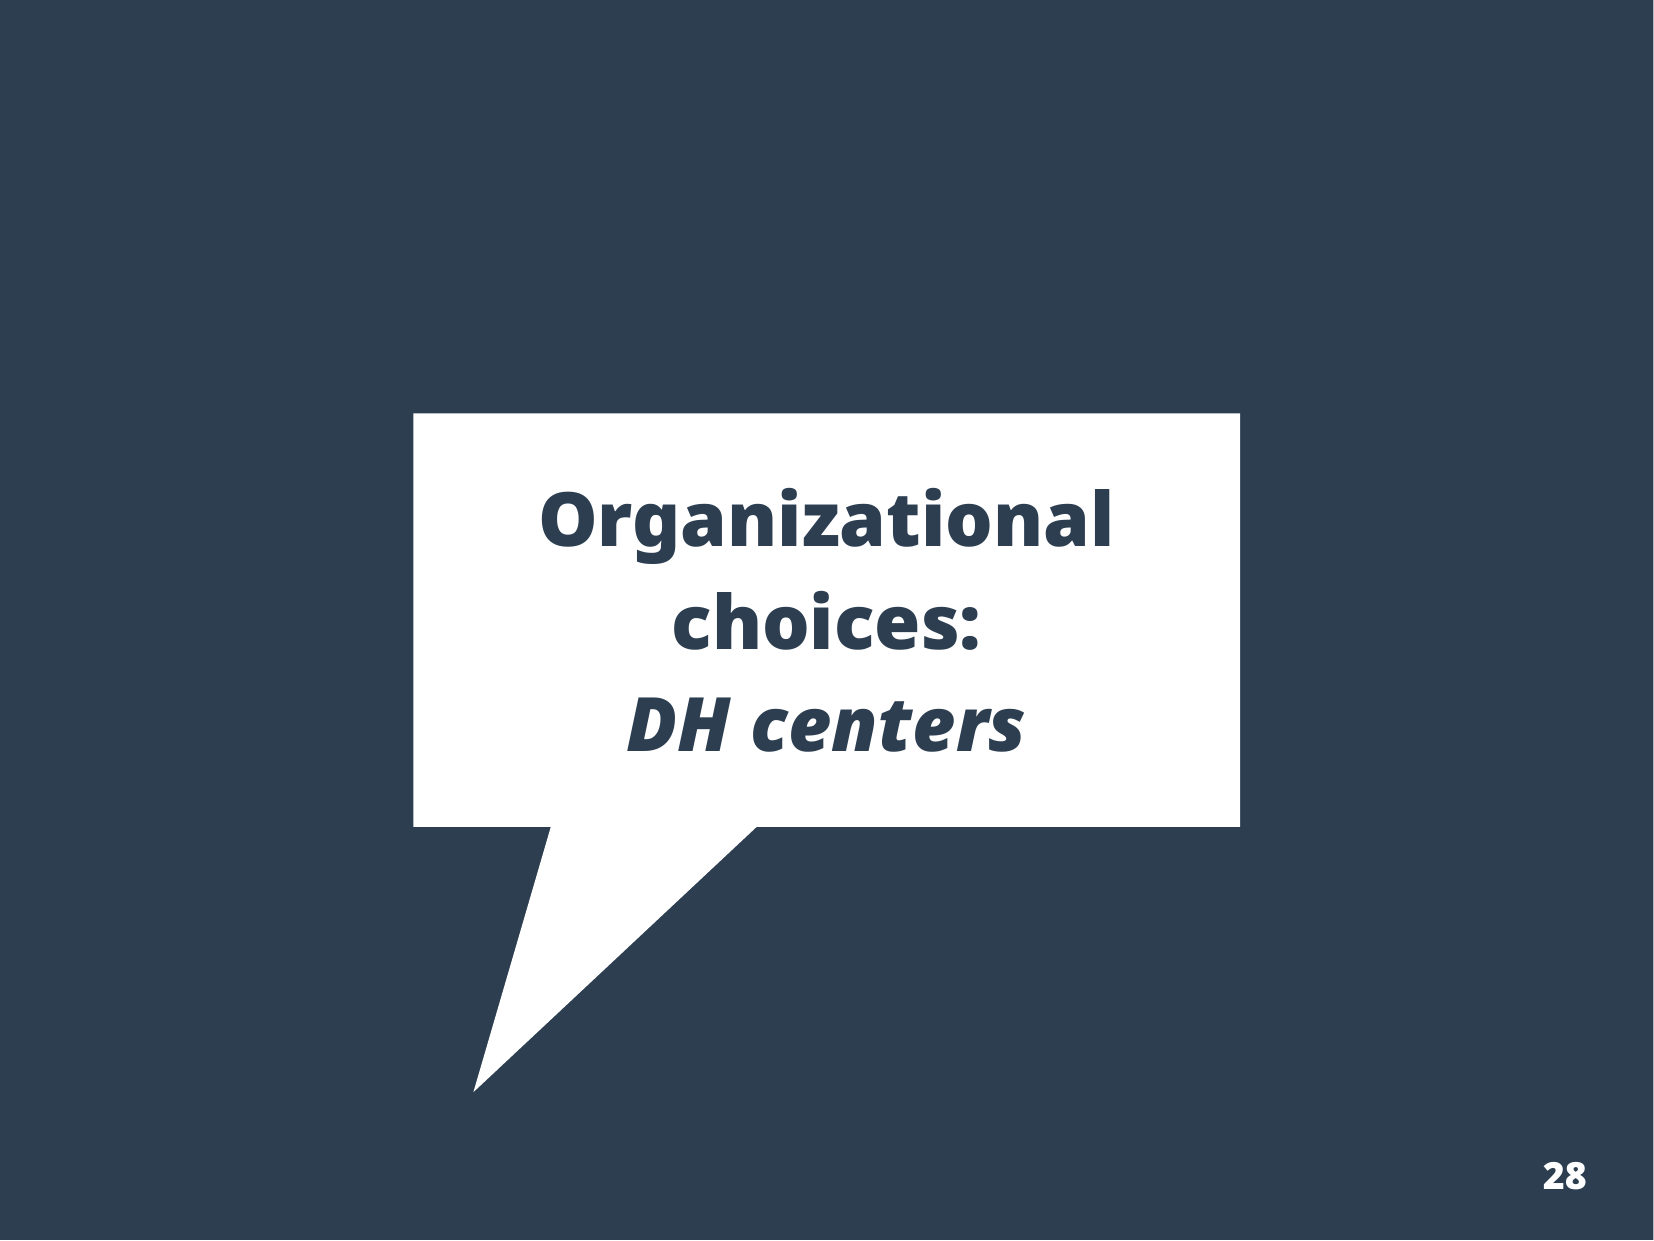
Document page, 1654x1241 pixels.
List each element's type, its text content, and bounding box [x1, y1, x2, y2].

title Organizational choices: DH centers [442, 442, 1211, 798]
